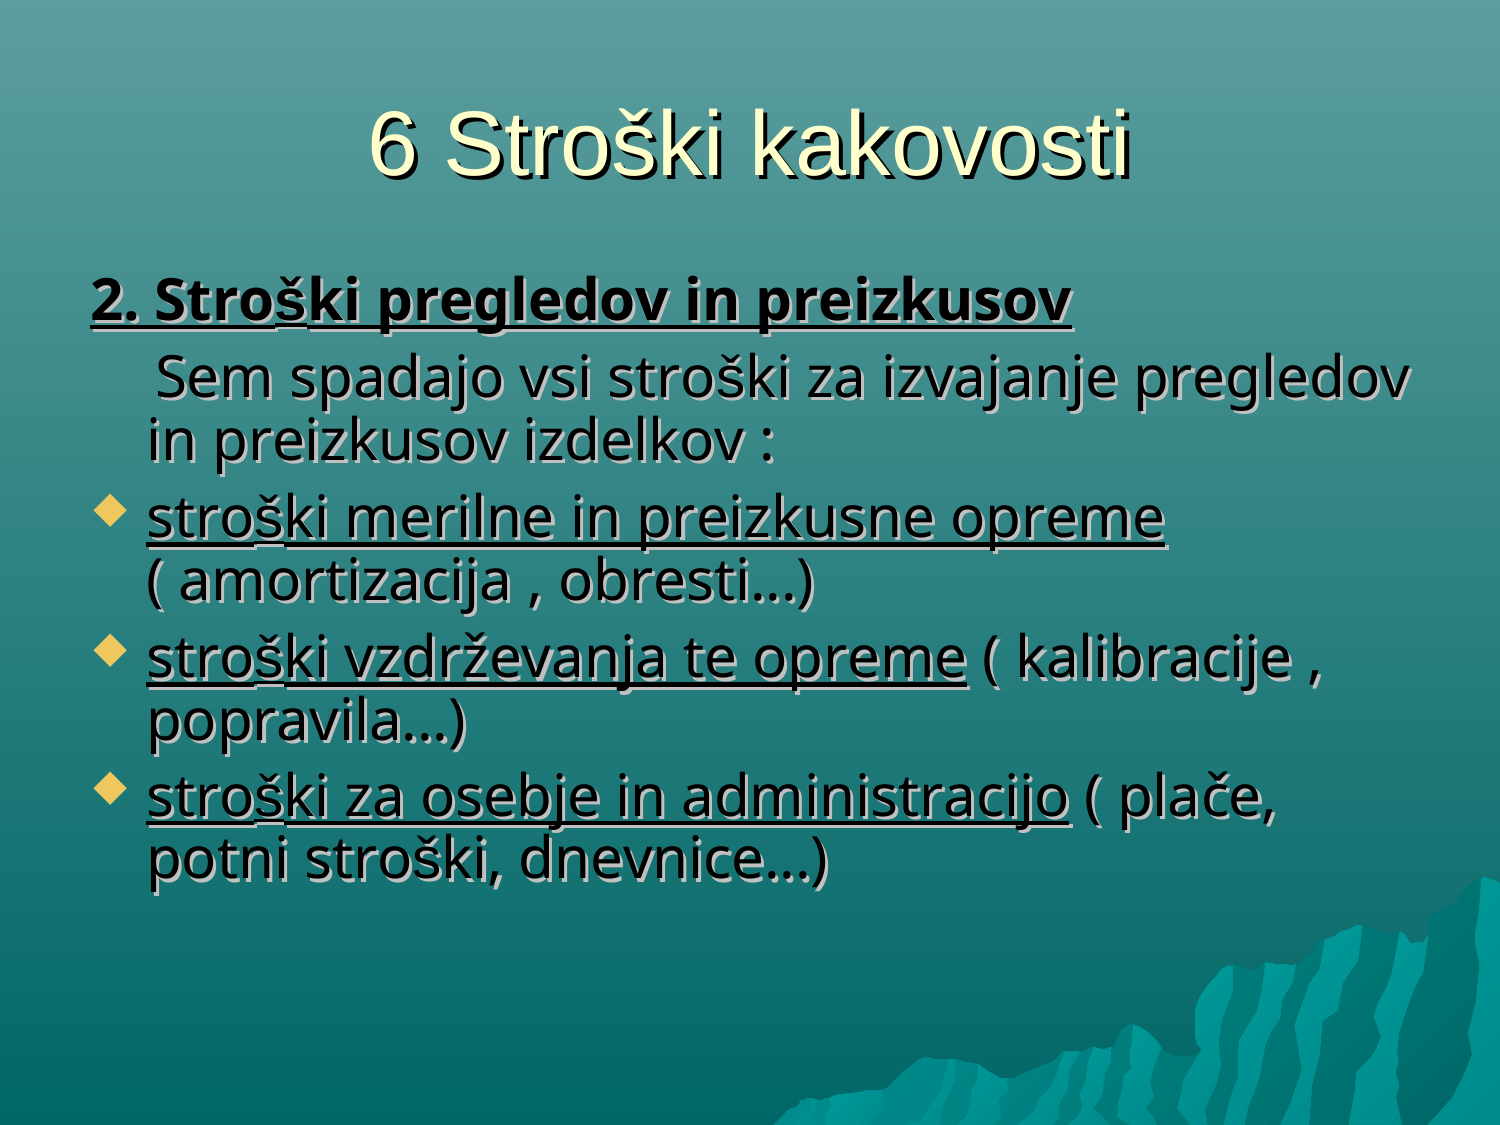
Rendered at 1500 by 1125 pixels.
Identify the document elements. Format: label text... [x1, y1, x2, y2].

list 2. Stroški pregledov in preizkusov Sem spadajo vsi stroški za izvajanje pregledov in preizkusov izdelkov : stroški merilne in preizkusne opreme ( amortizacija , obresti...) stroški vzdrževanja te opreme ( kalibracije , popravila...) stroški za osebje in administracijo ( plače, potni stroški, dnevnice...) [75, 262, 1426, 1006]
title 6 Stroški kakovosti [75, 45, 1426, 233]
